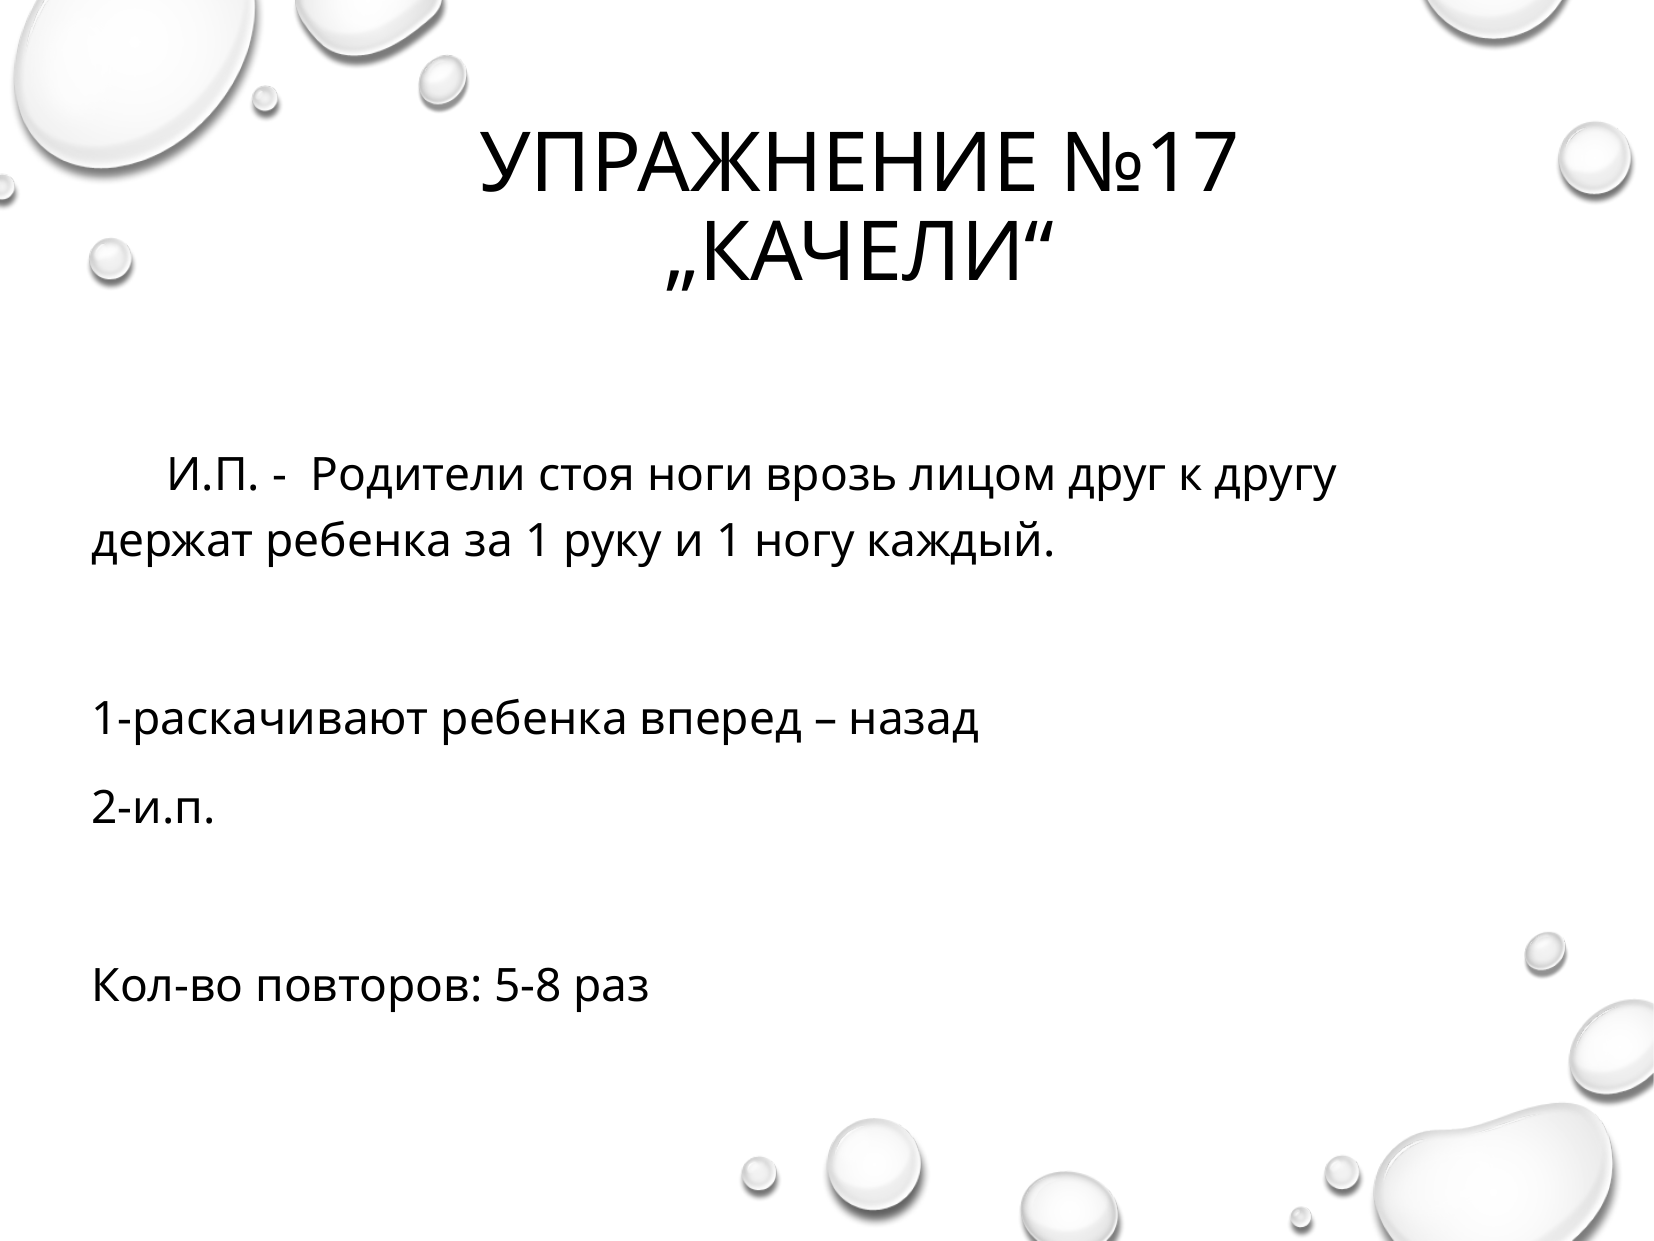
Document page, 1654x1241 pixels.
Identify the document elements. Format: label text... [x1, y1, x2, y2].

subtitle И.П. - Родители стоя ноги врозь лицом друг к другу держат ребенка за 1 руку и 1 ногу каждый. 1-раскачивают ребенка вперед – назад 2-и.п. Кол-во повторов: 5-8 раз [70, 324, 1510, 1120]
title Упражнение №17 „Качели“ [153, 112, 1566, 305]
